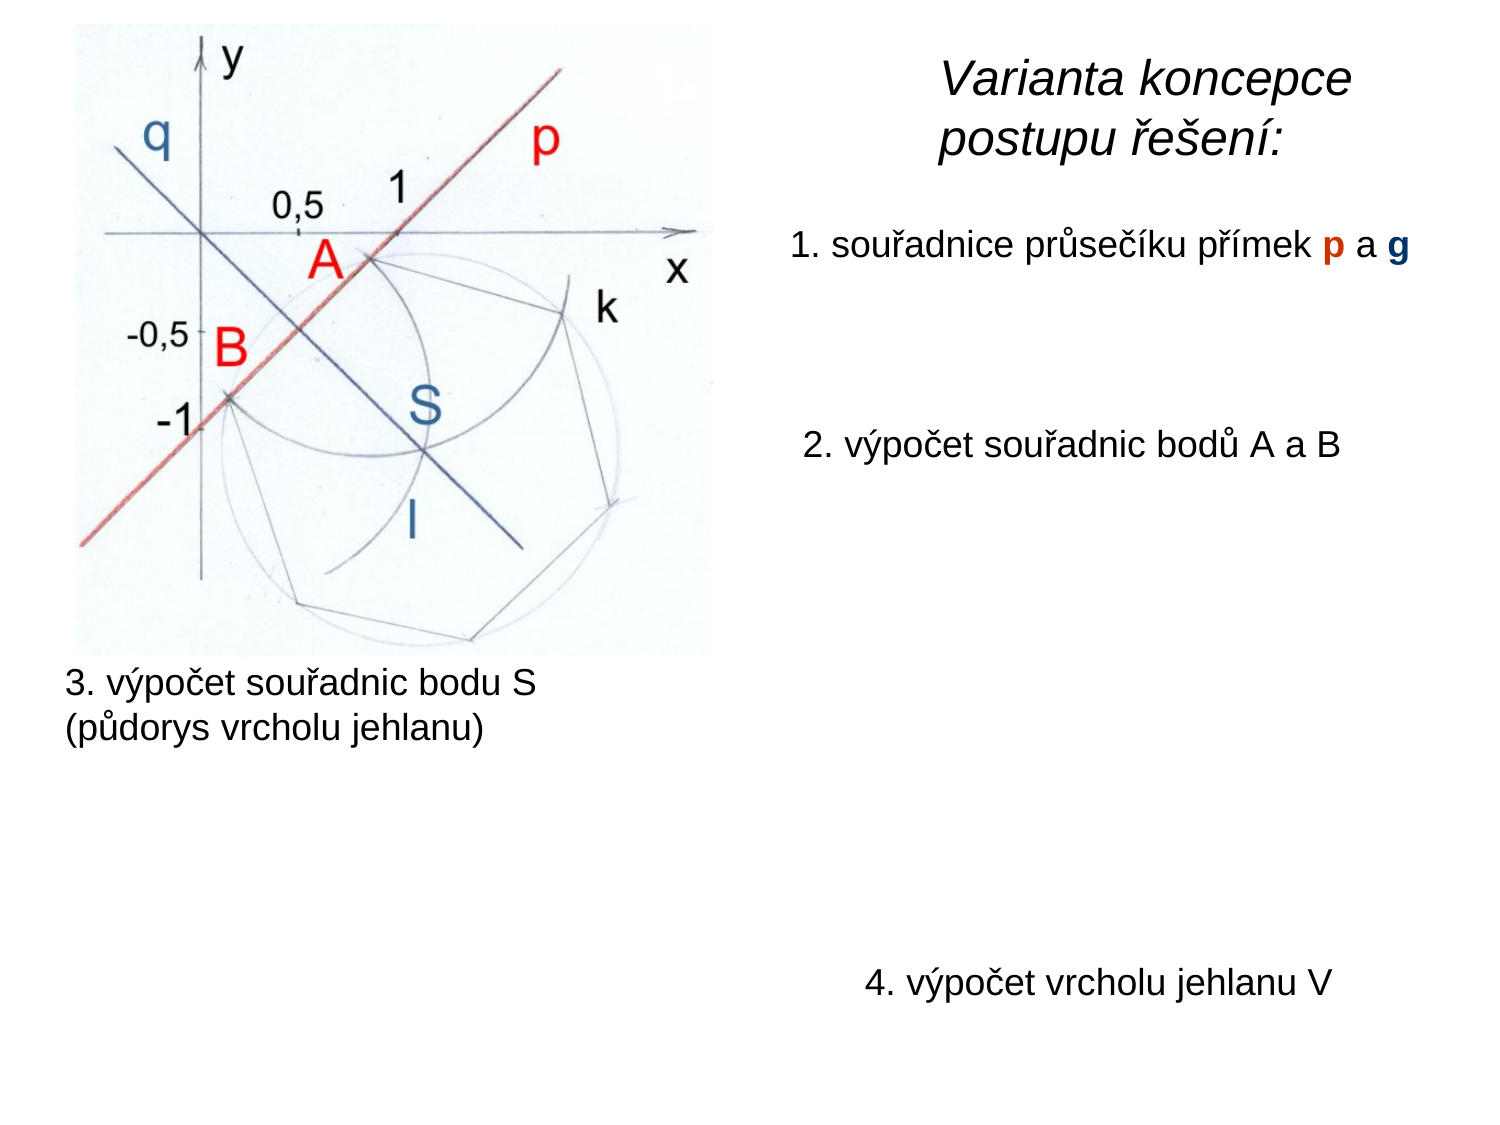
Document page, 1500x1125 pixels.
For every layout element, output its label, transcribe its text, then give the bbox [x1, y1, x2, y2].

text_box 1. souřadnice průsečíku přímek p a g [774, 212, 1451, 273]
text_box 4. výpočet vrcholu jehlanu V [849, 949, 1463, 1011]
text_box Varianta koncepce postupu řešení: [924, 37, 1388, 173]
text_box 3. výpočet souřadnic bodu S (půdorys vrcholu jehlanu) [49, 649, 588, 756]
picture [75, 24, 713, 657]
text_box 2. výpočet souřadnic bodů A a B [787, 412, 1357, 473]
